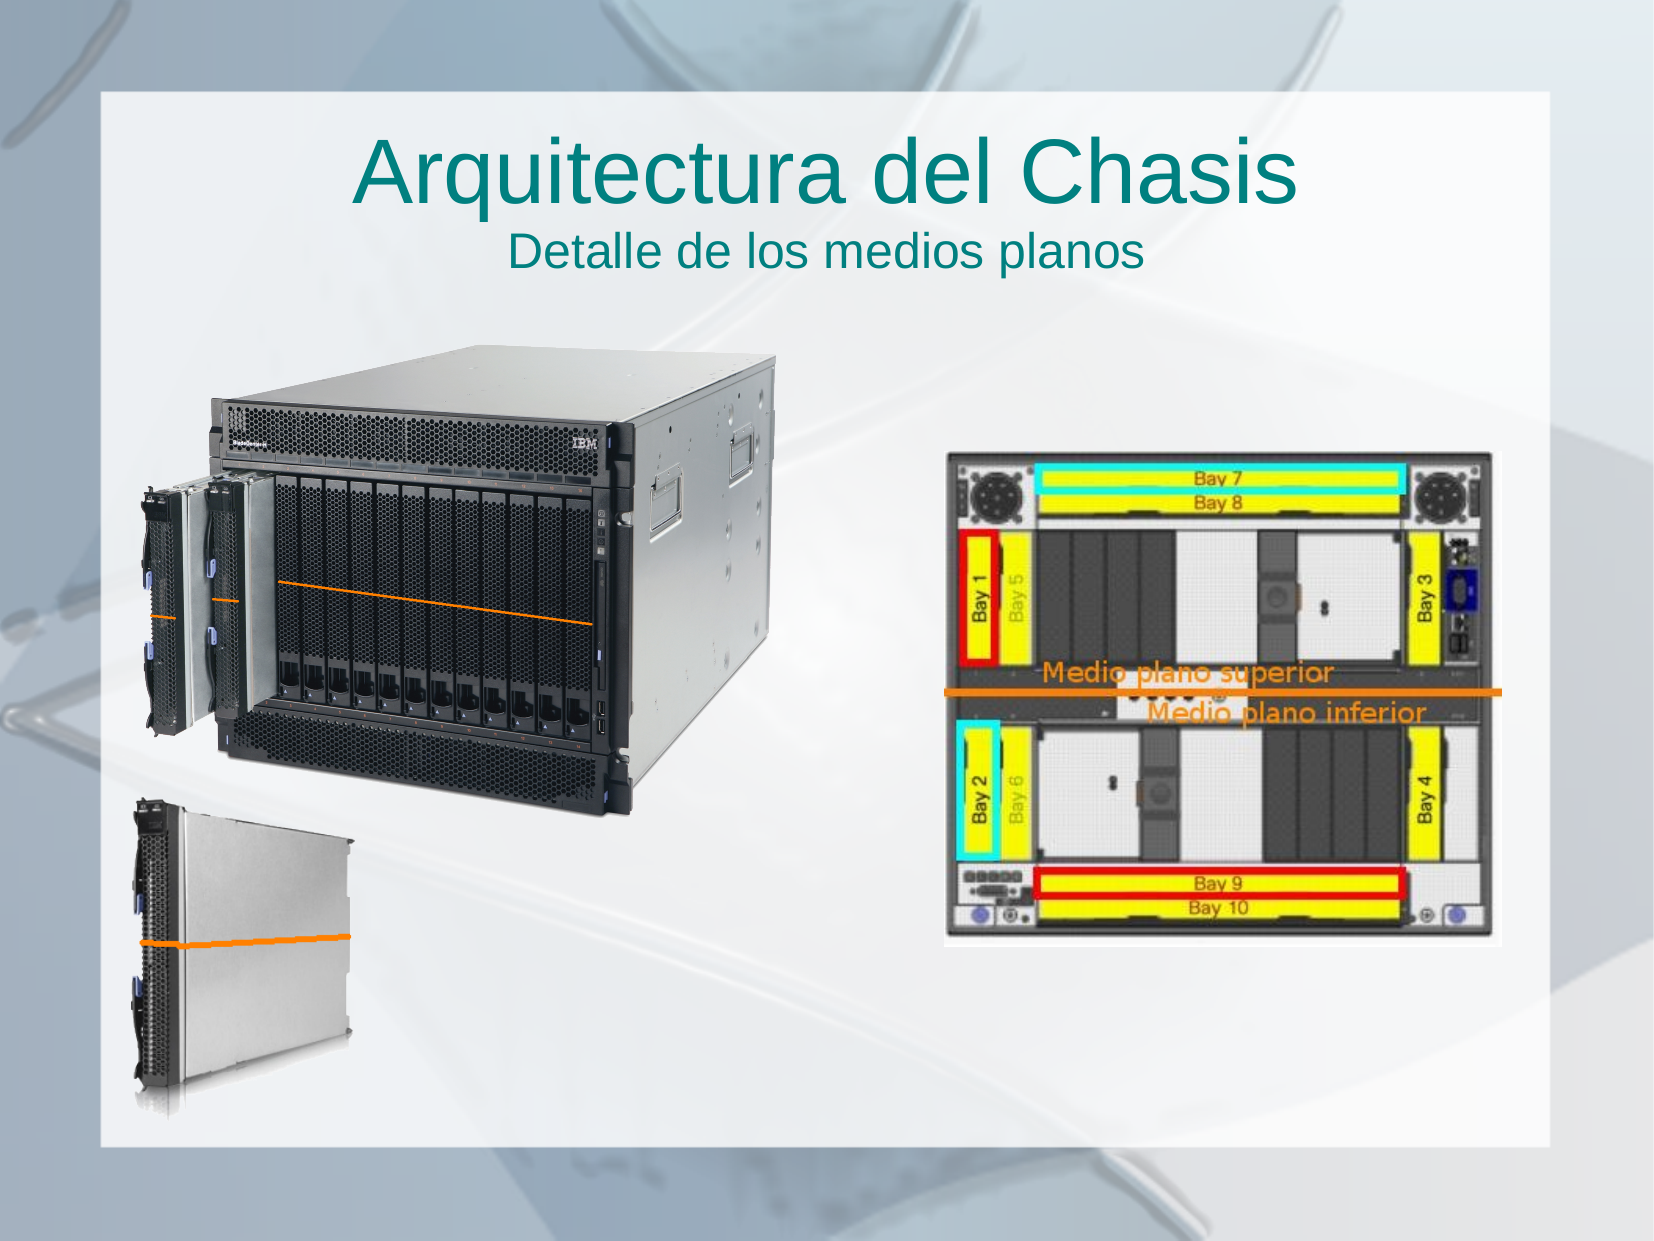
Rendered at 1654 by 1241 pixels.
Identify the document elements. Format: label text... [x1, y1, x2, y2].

title Arquitectura del Chasis Detalle de los medios planos [118, 104, 1536, 297]
picture [0, 0, 1654, 1241]
